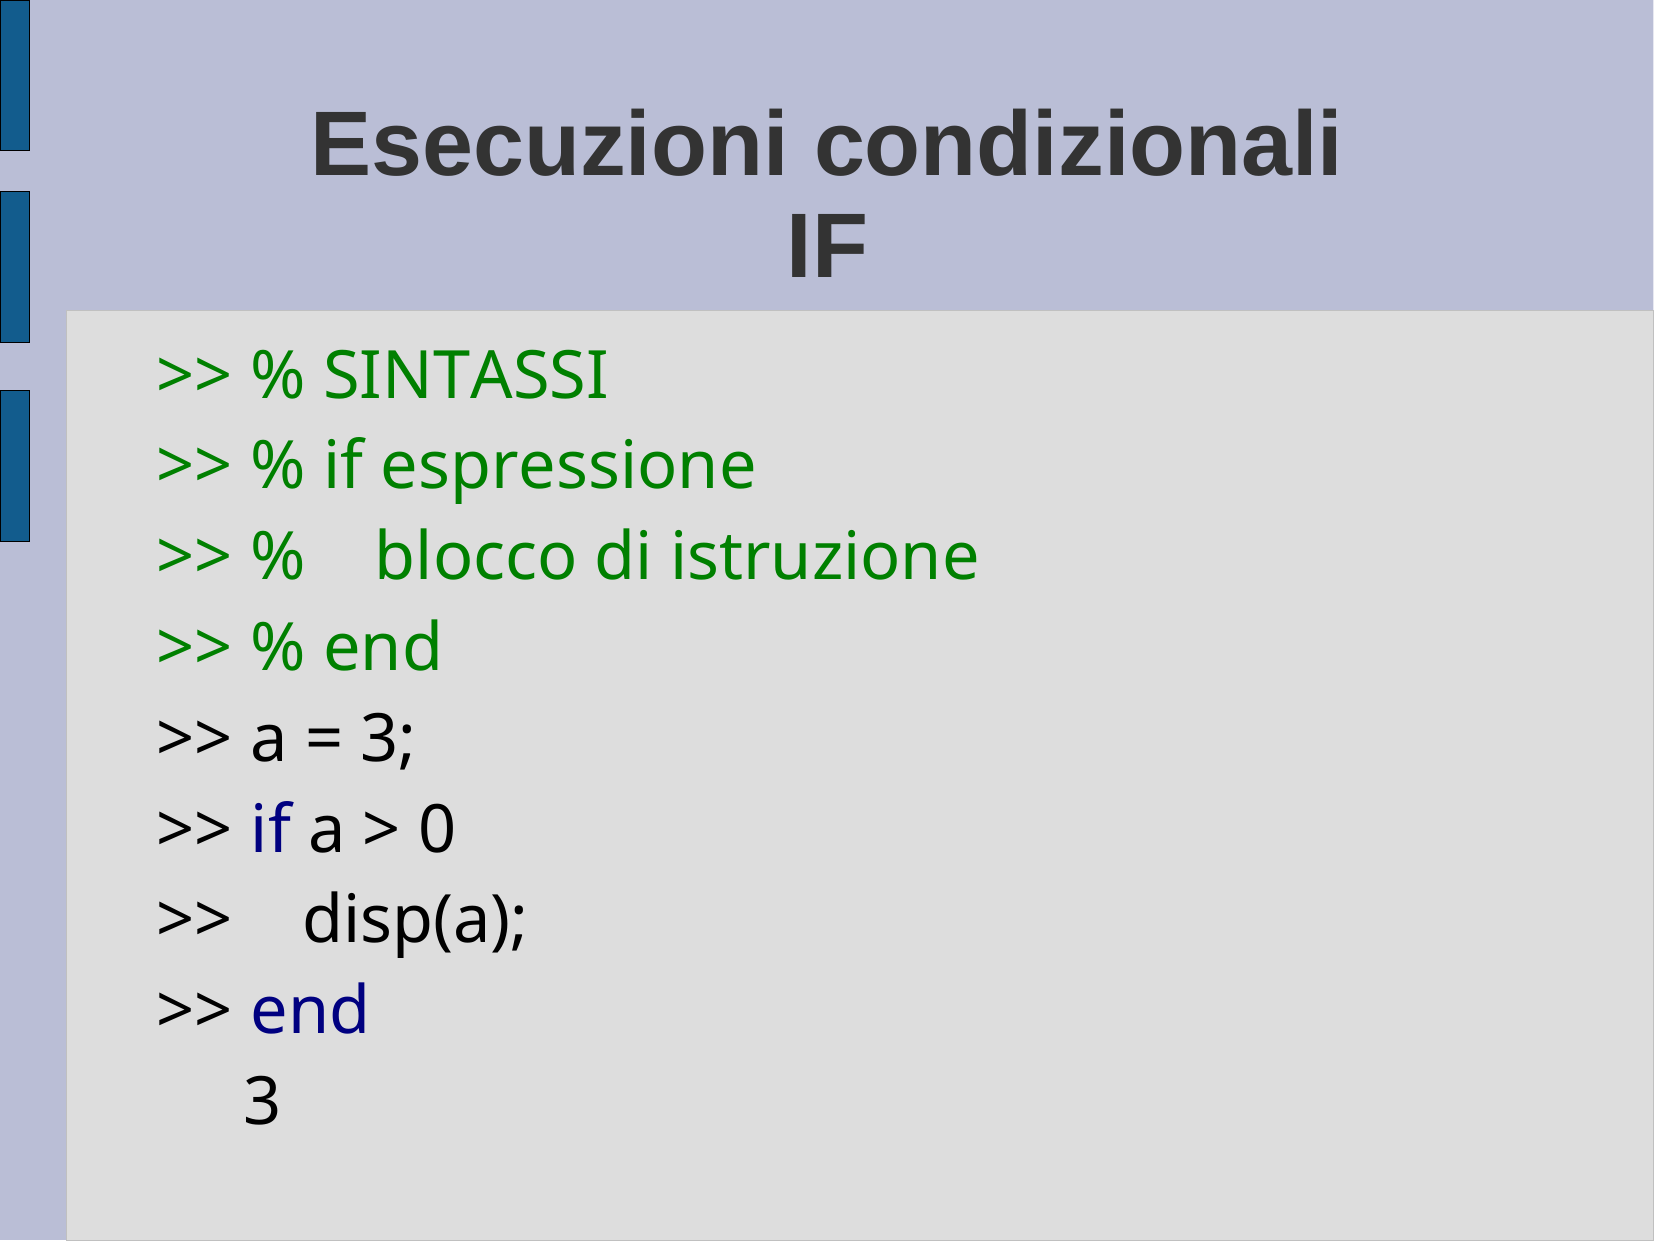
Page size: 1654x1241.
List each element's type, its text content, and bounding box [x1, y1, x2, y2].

subtitle >> % SINTASSI >> % if espressione >> % blocco di istruzione >> % end >> a = 3; >> if a > 0 >> disp(a); >> end 3 [121, 352, 1534, 1119]
title Esecuzioni condizionali IF [121, 92, 1534, 298]
